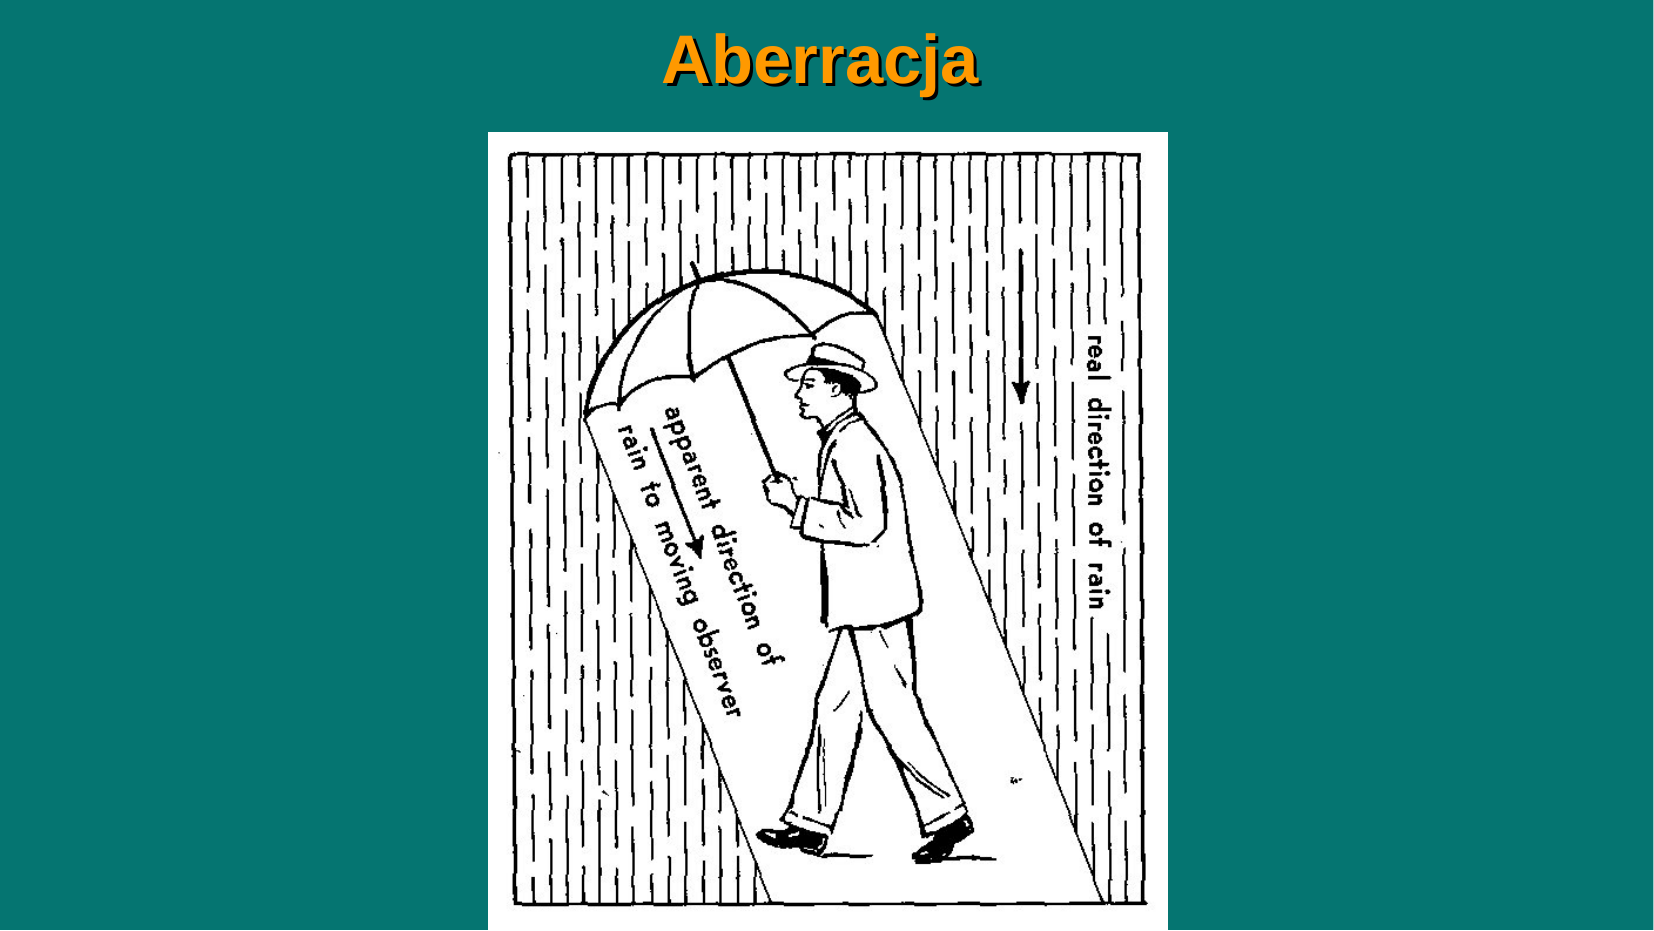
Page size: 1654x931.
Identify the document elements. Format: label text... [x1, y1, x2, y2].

picture [488, 137, 1168, 931]
title Aberracja [262, 0, 1379, 137]
